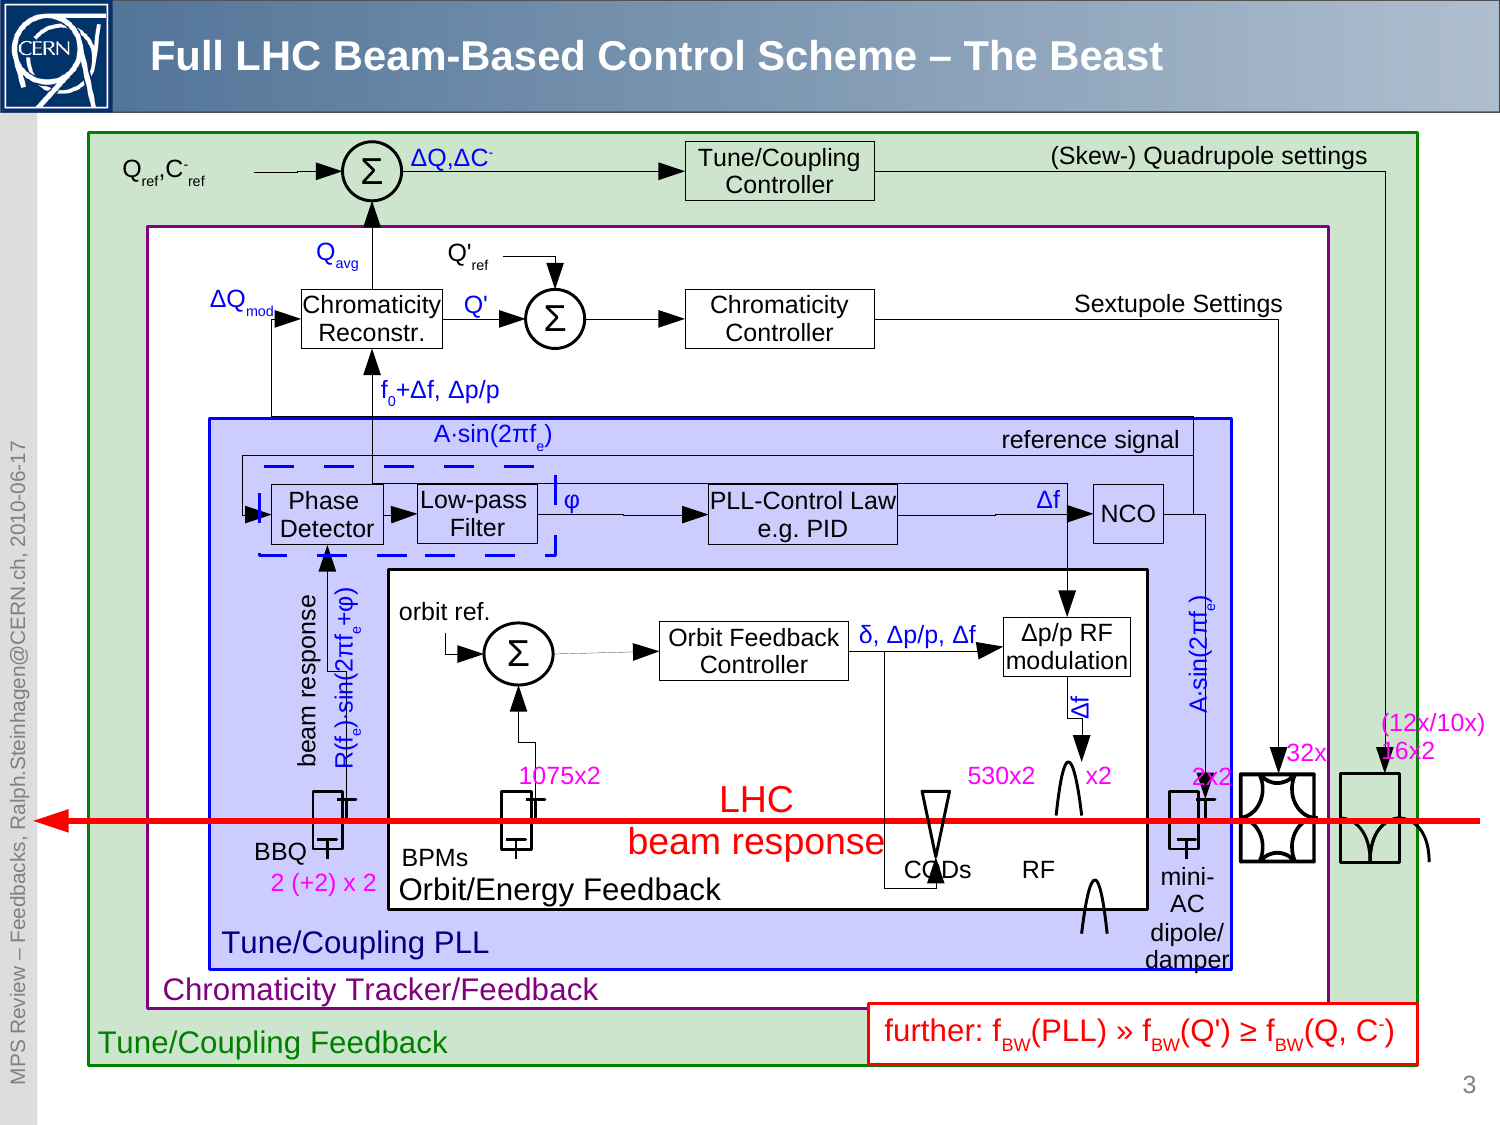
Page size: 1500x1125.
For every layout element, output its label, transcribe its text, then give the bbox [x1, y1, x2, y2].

text_box [931, 824, 940, 845]
text_box [925, 793, 947, 818]
text_box NCO [1093, 522, 1164, 544]
text_box φ [549, 478, 708, 483]
text_box Δf [1021, 484, 1067, 522]
text_box [885, 515, 1205, 818]
text_box [538, 484, 549, 514]
text_box 32x [1271, 731, 1342, 775]
text_box 1075x2 [503, 754, 616, 798]
text_box (12x/10x) 16x2 [1366, 701, 1500, 773]
text_box [503, 824, 530, 848]
text_box Tune/Coupling PLL [206, 917, 506, 964]
text_box Δf [1068, 680, 1102, 735]
text_box CODs [889, 847, 987, 891]
text_box Q'ref [432, 231, 504, 281]
text_box Chromaticity Controller [685, 289, 875, 349]
text_box Tune/Coupling Controller [685, 141, 875, 201]
text_box 530x2 [952, 754, 1051, 798]
text_box BPMs [386, 836, 484, 879]
text_box Low-pass Filter [417, 484, 538, 544]
text_box A∙sin(2πfe) [1176, 580, 1226, 729]
text_box [402, 257, 555, 319]
text_box Δf [1058, 680, 1082, 735]
text_box Sextupole Settings [1059, 282, 1299, 325]
text_box [373, 172, 1385, 772]
text_box [1372, 824, 1398, 861]
text_box further: fBW(PLL) » fBW(Q') ≥ fBW(Q, C-) [868, 1003, 1418, 1065]
text_box Orbit/Energy Feedback [383, 864, 737, 914]
text_box Orbit Feedback Controller [659, 621, 849, 681]
text_box A∙sin(2πfe) [419, 417, 568, 462]
text_box ΔQ,ΔC- [395, 135, 621, 179]
text_box Qavg [301, 230, 487, 280]
text_box Q' [449, 283, 616, 327]
text_box [1360, 824, 1380, 842]
text_box Σ [342, 141, 401, 201]
text_box RF [1007, 848, 1083, 891]
text_box [373, 417, 419, 455]
text_box [314, 793, 341, 818]
text_box φ [549, 484, 708, 522]
text_box x2 [1070, 754, 1127, 798]
text_box R(fe)∙sin(2πfe+φ) [322, 572, 372, 785]
text_box [88, 824, 1418, 1066]
title Full LHC Beam-Based Control Scheme – The Beast [150, 7, 1341, 106]
text_box [568, 417, 1193, 455]
text_box [1342, 824, 1368, 861]
text_box [1200, 801, 1204, 818]
text_box f0+Δf, Δp/p [366, 376, 372, 417]
text_box Σ [484, 622, 554, 686]
text_box δ, Δp/p, Δf [843, 612, 992, 656]
picture [0, 0, 113, 113]
text_box [898, 484, 1021, 515]
text_box [1188, 841, 1197, 848]
text_box [503, 798, 530, 818]
text_box BBQ [239, 830, 322, 873]
text_box [328, 515, 1067, 818]
text_box [885, 824, 932, 888]
text_box Qref,C-ref [107, 147, 254, 197]
text_box [1342, 775, 1398, 818]
text_box [1171, 824, 1197, 848]
text_box Δp/p RF modulation [1003, 617, 1131, 677]
text_box (Skew-) Quadrupole settings [1035, 134, 1383, 178]
text_box f0+Δf, Δp/p [373, 367, 523, 417]
text_box Δf [1021, 478, 1188, 522]
text_box [88, 132, 1418, 818]
text_box beam response [285, 579, 329, 783]
text_box ΔQmod [195, 277, 372, 327]
text_box [373, 456, 1193, 514]
text_box [314, 824, 341, 848]
text_box [384, 484, 417, 515]
text_box [1401, 773, 1418, 818]
text_box orbit ref. [384, 590, 507, 633]
text_box reference signal [986, 418, 1193, 462]
text_box PLL-Control Law e.g. PID [708, 484, 898, 545]
text_box 2x2 [1177, 754, 1248, 798]
text_box [519, 652, 884, 818]
text_box 2 (+2) x 2 [255, 860, 392, 904]
text_box ΔQmod [373, 280, 402, 289]
text_box Phase Detector [271, 484, 384, 545]
text_box mini- AC dipole/ damper [1130, 854, 1246, 982]
text_box [273, 327, 371, 416]
text_box [243, 456, 372, 515]
text_box [446, 633, 492, 654]
text_box Tune/Coupling Feedback [82, 1017, 464, 1068]
text_box Σ [526, 327, 584, 349]
text_box Chromaticity Tracker/Feedback [147, 964, 614, 1015]
text_box [373, 320, 1339, 818]
text_box [1171, 793, 1197, 818]
text_box Chromaticity Reconstr. [301, 289, 443, 349]
